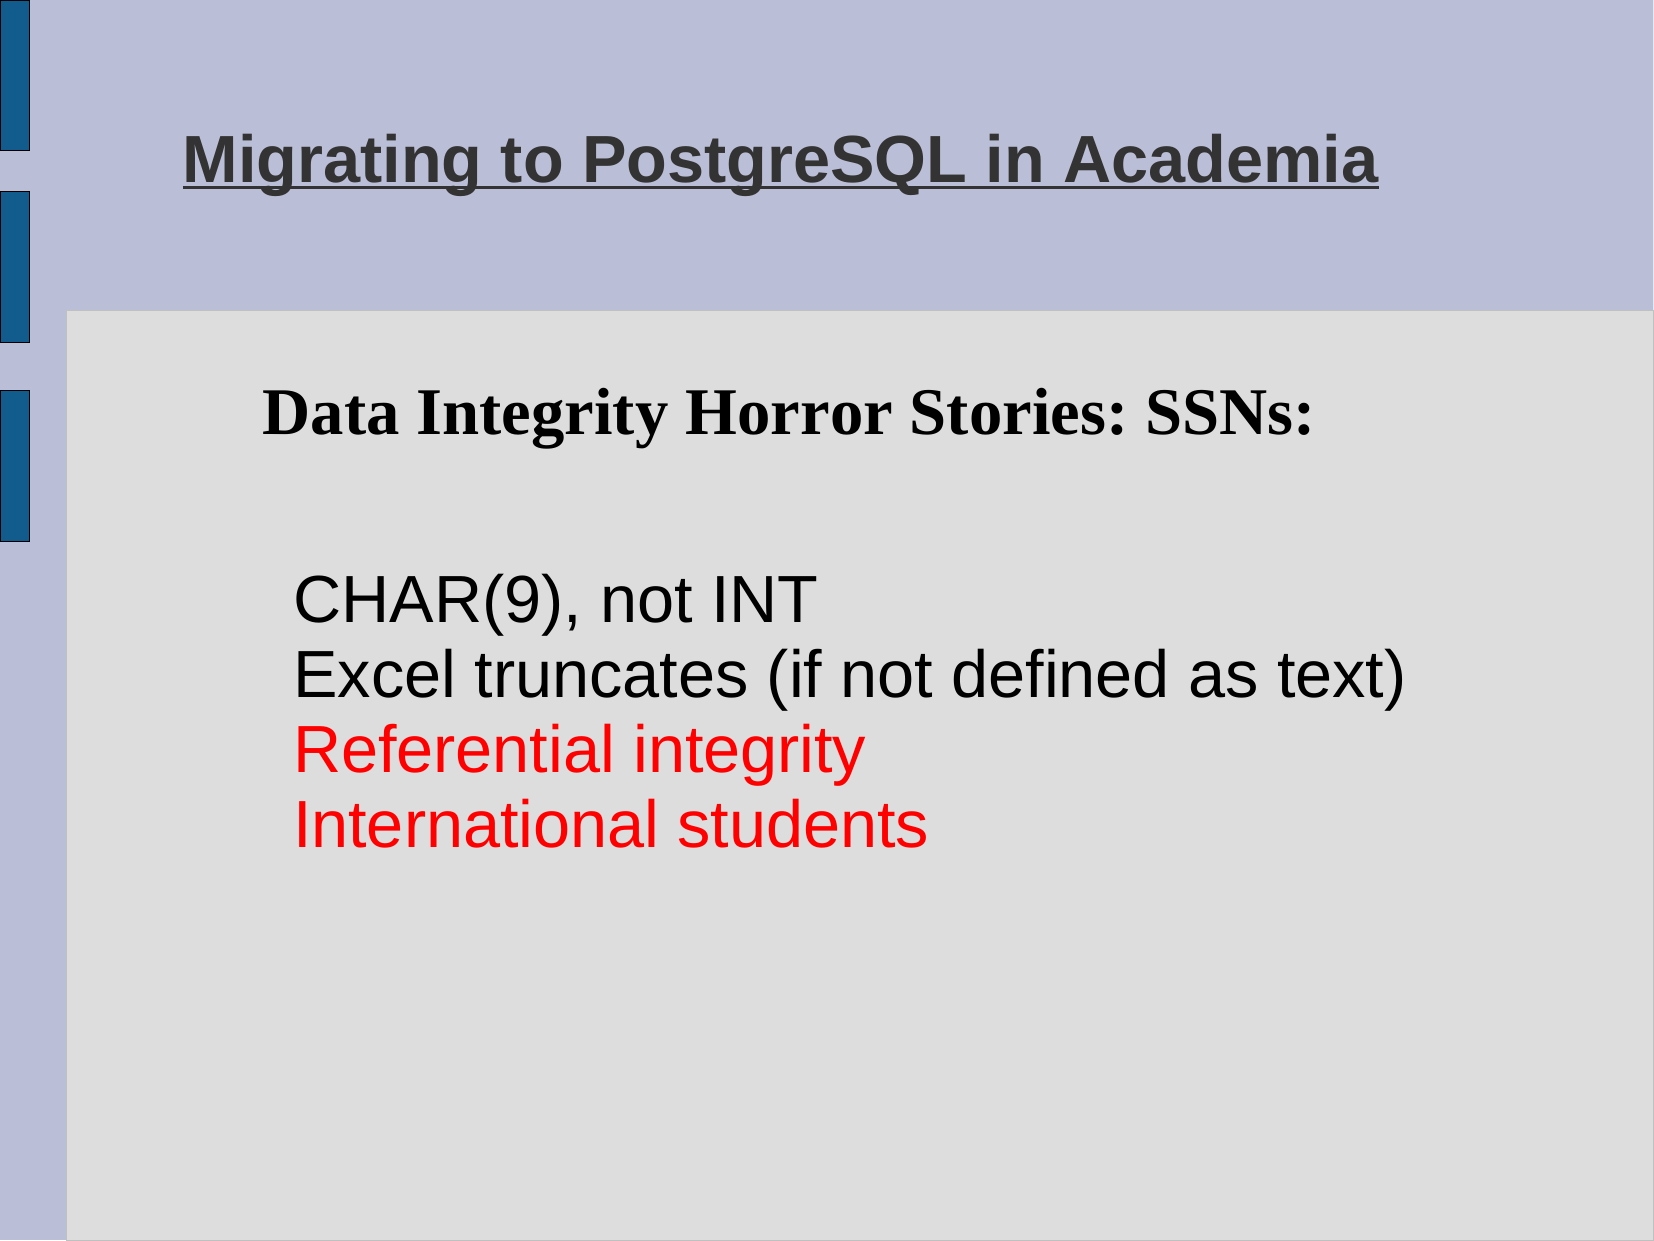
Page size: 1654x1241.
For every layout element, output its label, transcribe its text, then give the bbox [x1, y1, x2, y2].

title Migrating to PostgreSQL in Academia [75, 55, 1488, 263]
list CHAR(9), not INT Excel truncates (if not defined as text) Referential integrity International students [275, 562, 1654, 862]
text_box Data Integrity Horror Stories: SSNs: [262, 375, 1426, 450]
